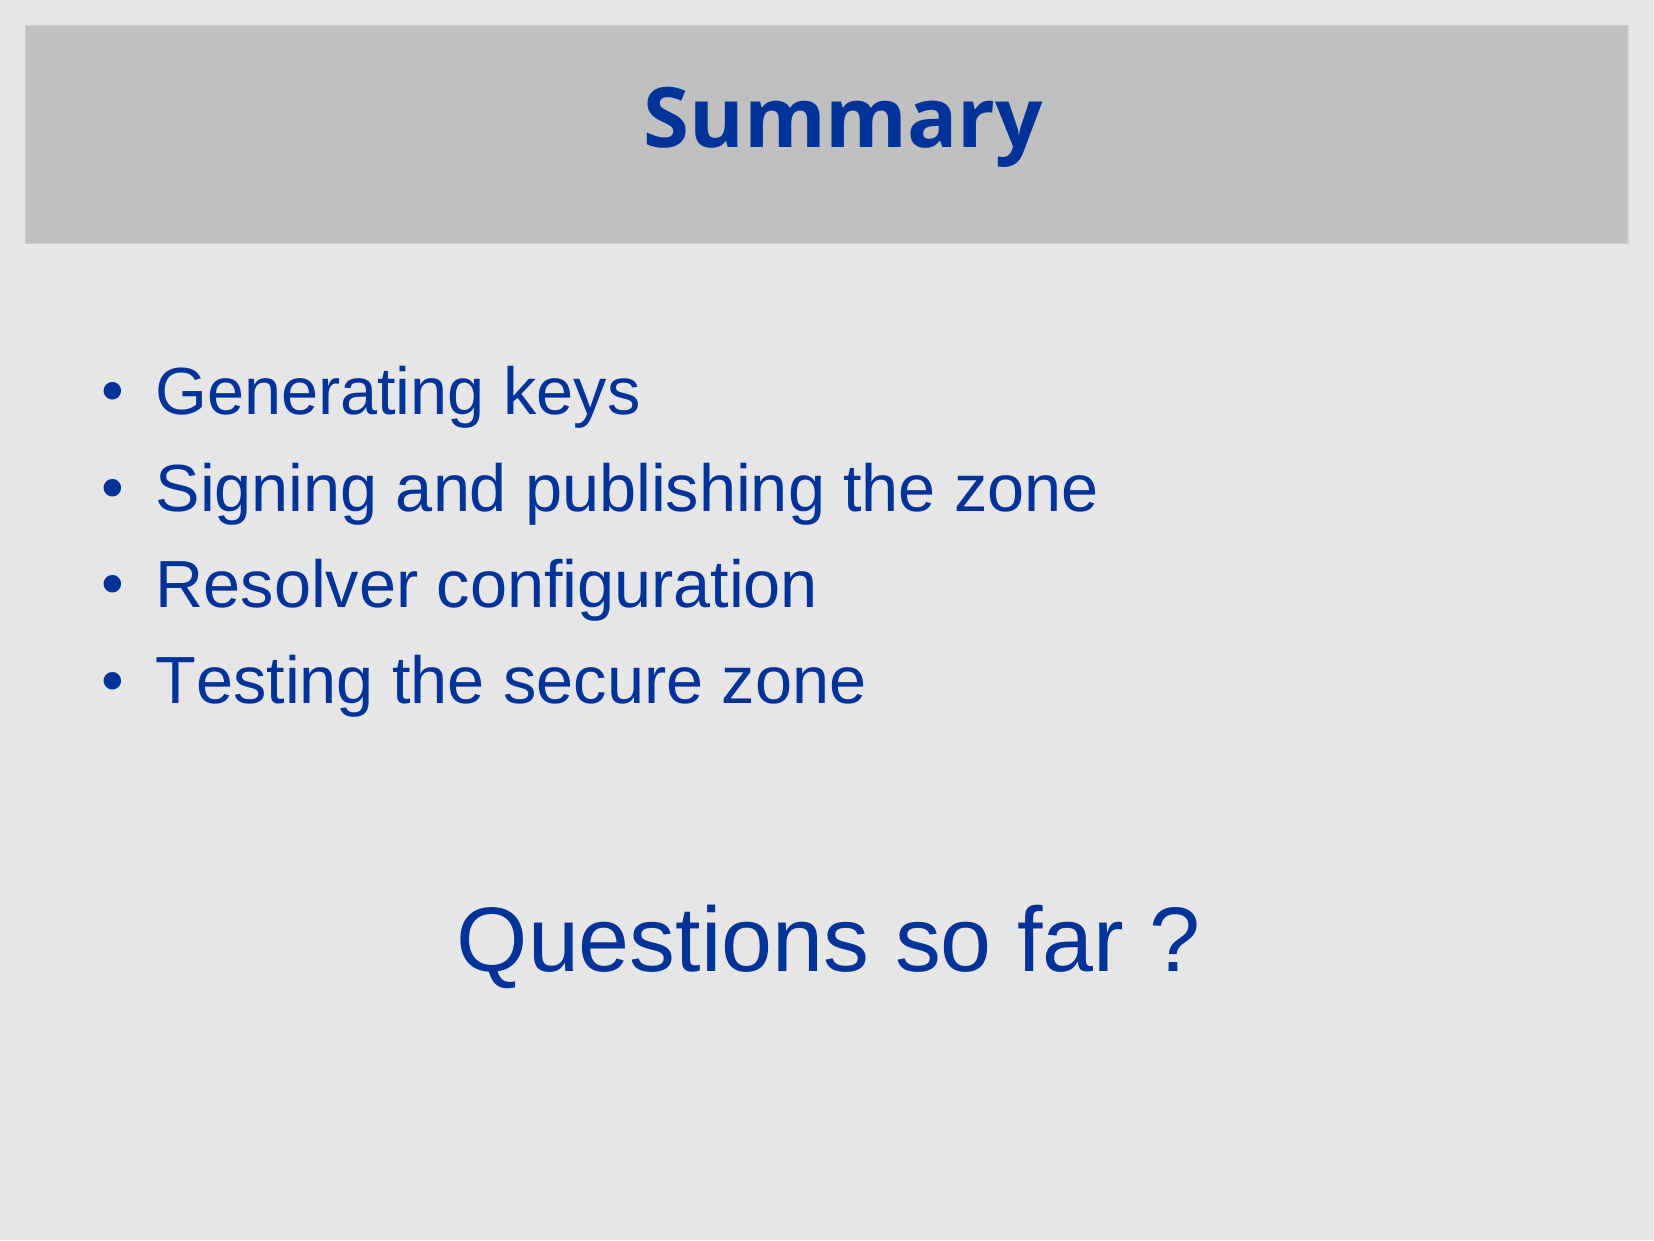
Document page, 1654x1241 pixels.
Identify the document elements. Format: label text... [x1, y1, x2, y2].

text_box Generating keys Signing and publishing the zone Resolver configuration Testing the secure zone [69, 346, 1337, 722]
text_box Questions so far ? [5, 887, 1654, 991]
text_box Summary [58, 57, 1628, 173]
